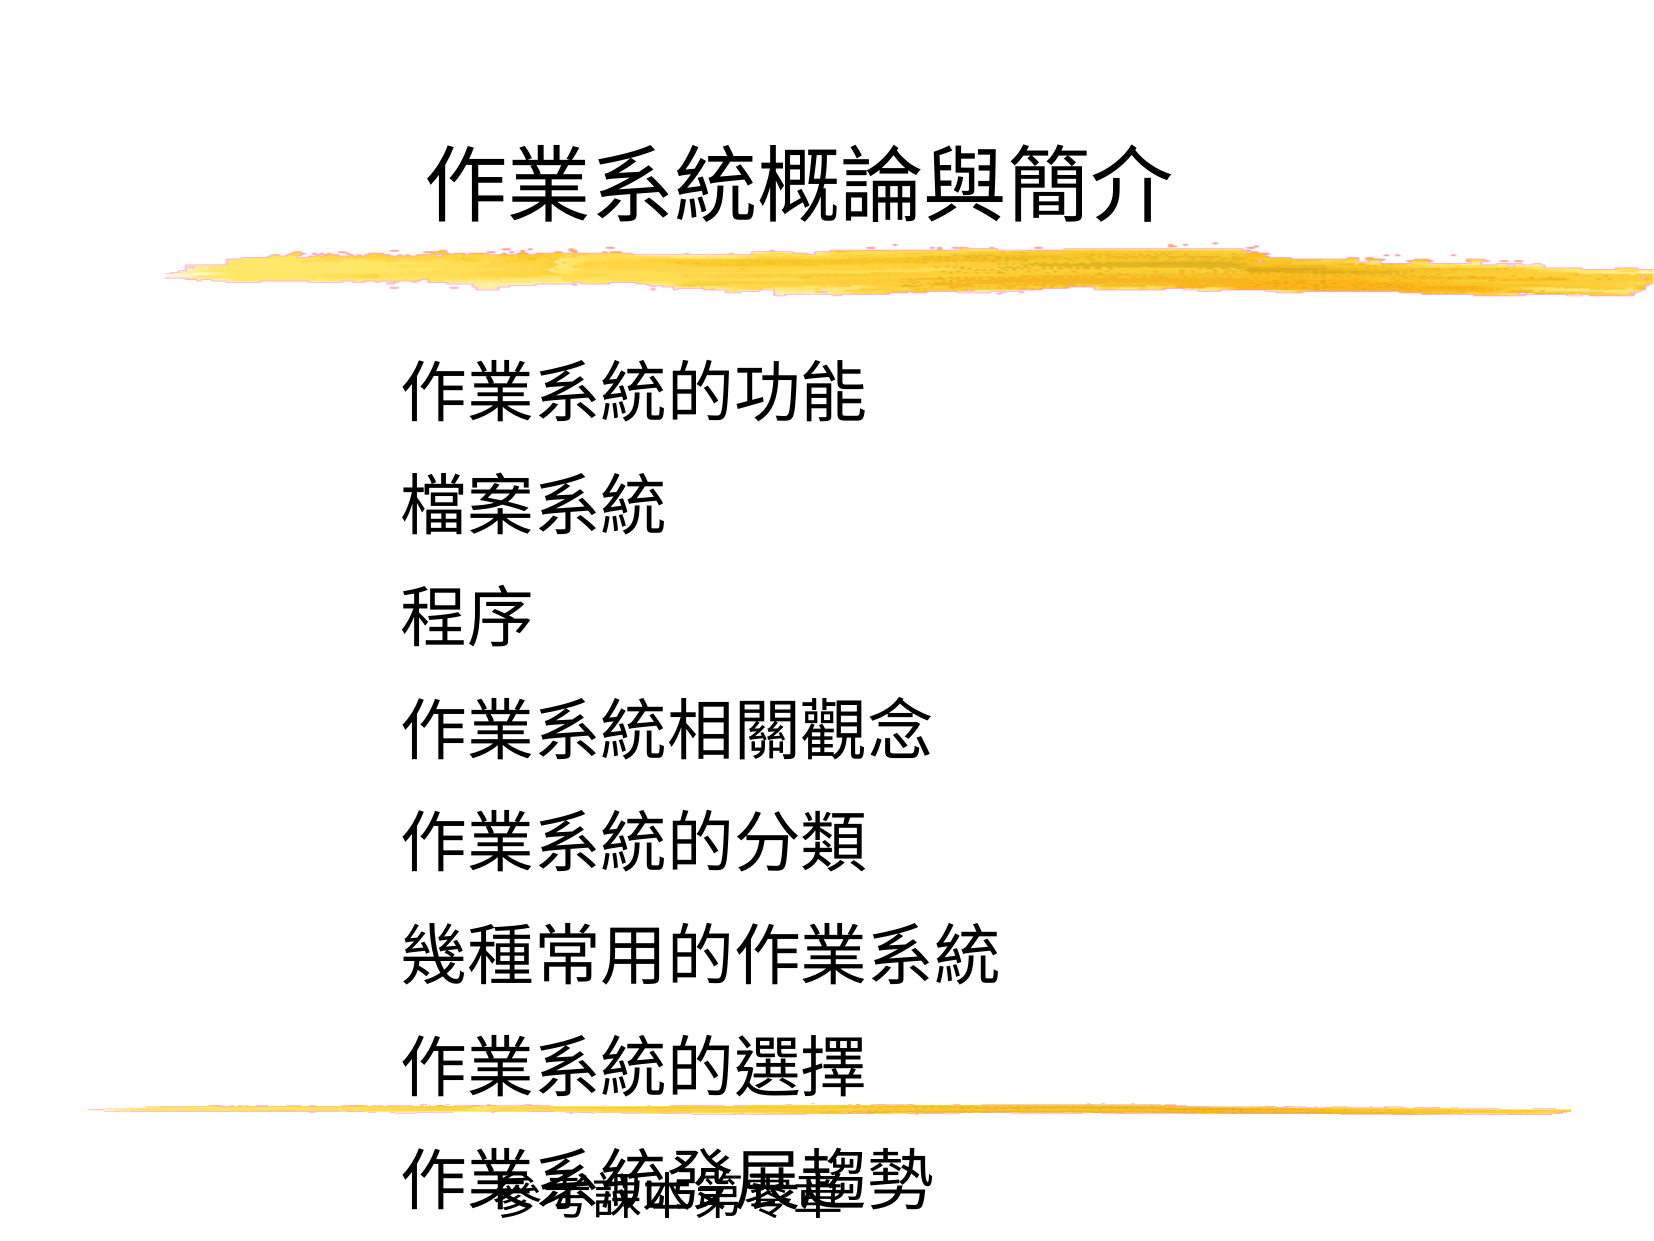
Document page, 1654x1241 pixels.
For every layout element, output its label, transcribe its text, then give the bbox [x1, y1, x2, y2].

picture [82, 1102, 1571, 1117]
text_box 參考課本第零章 [492, 1150, 852, 1210]
picture [165, 237, 1654, 308]
title 作業系統概論與簡介 [96, 41, 1502, 249]
list 作業系統的功能 檔案系統 程序 作業系統相關觀念 作業系統的分類 幾種常用的作業系統 作業系統的選擇 作業系統發展趨勢 [385, 330, 1461, 1116]
